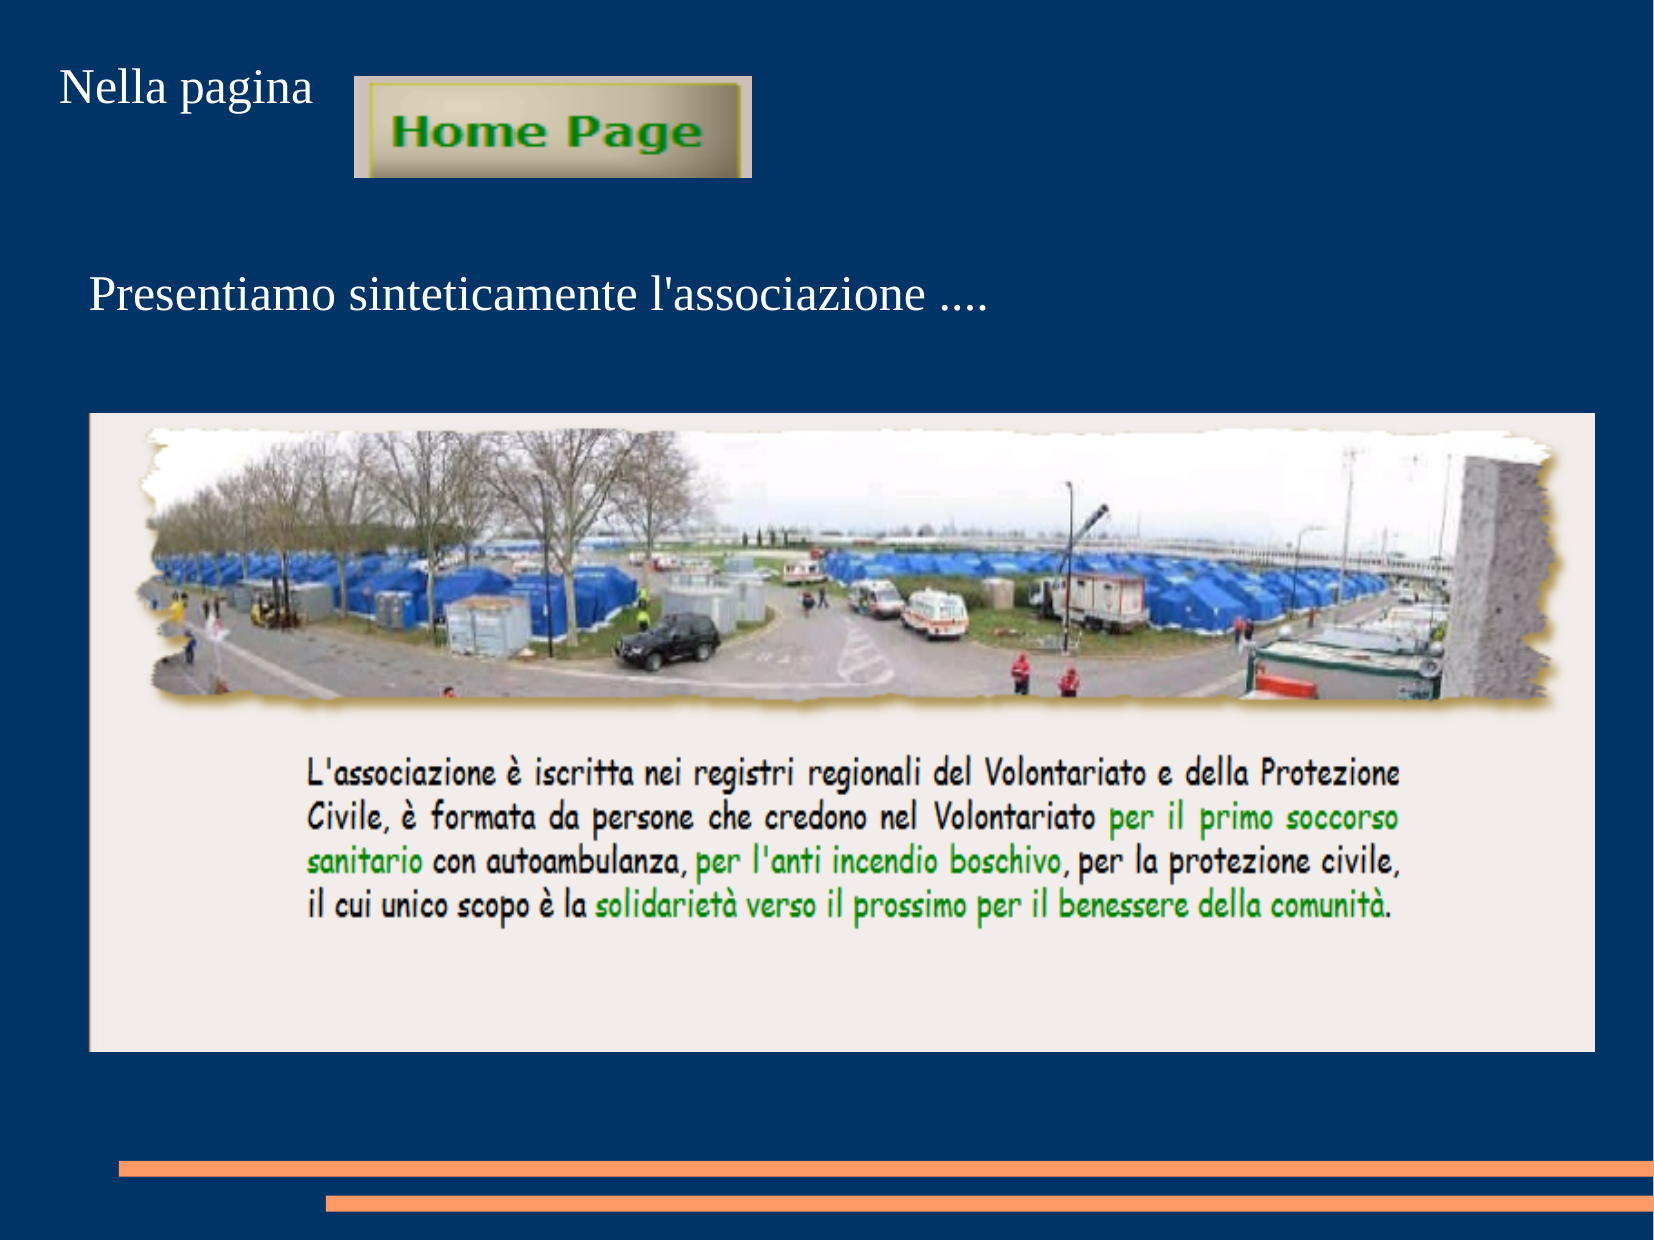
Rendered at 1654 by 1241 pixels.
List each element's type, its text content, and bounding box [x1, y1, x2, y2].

text_box Nella pagina [59, 59, 355, 172]
text_box Presentiamo sinteticamente l'associazione .... [88, 265, 1004, 323]
picture [354, 76, 752, 178]
picture [88, 413, 1595, 1052]
